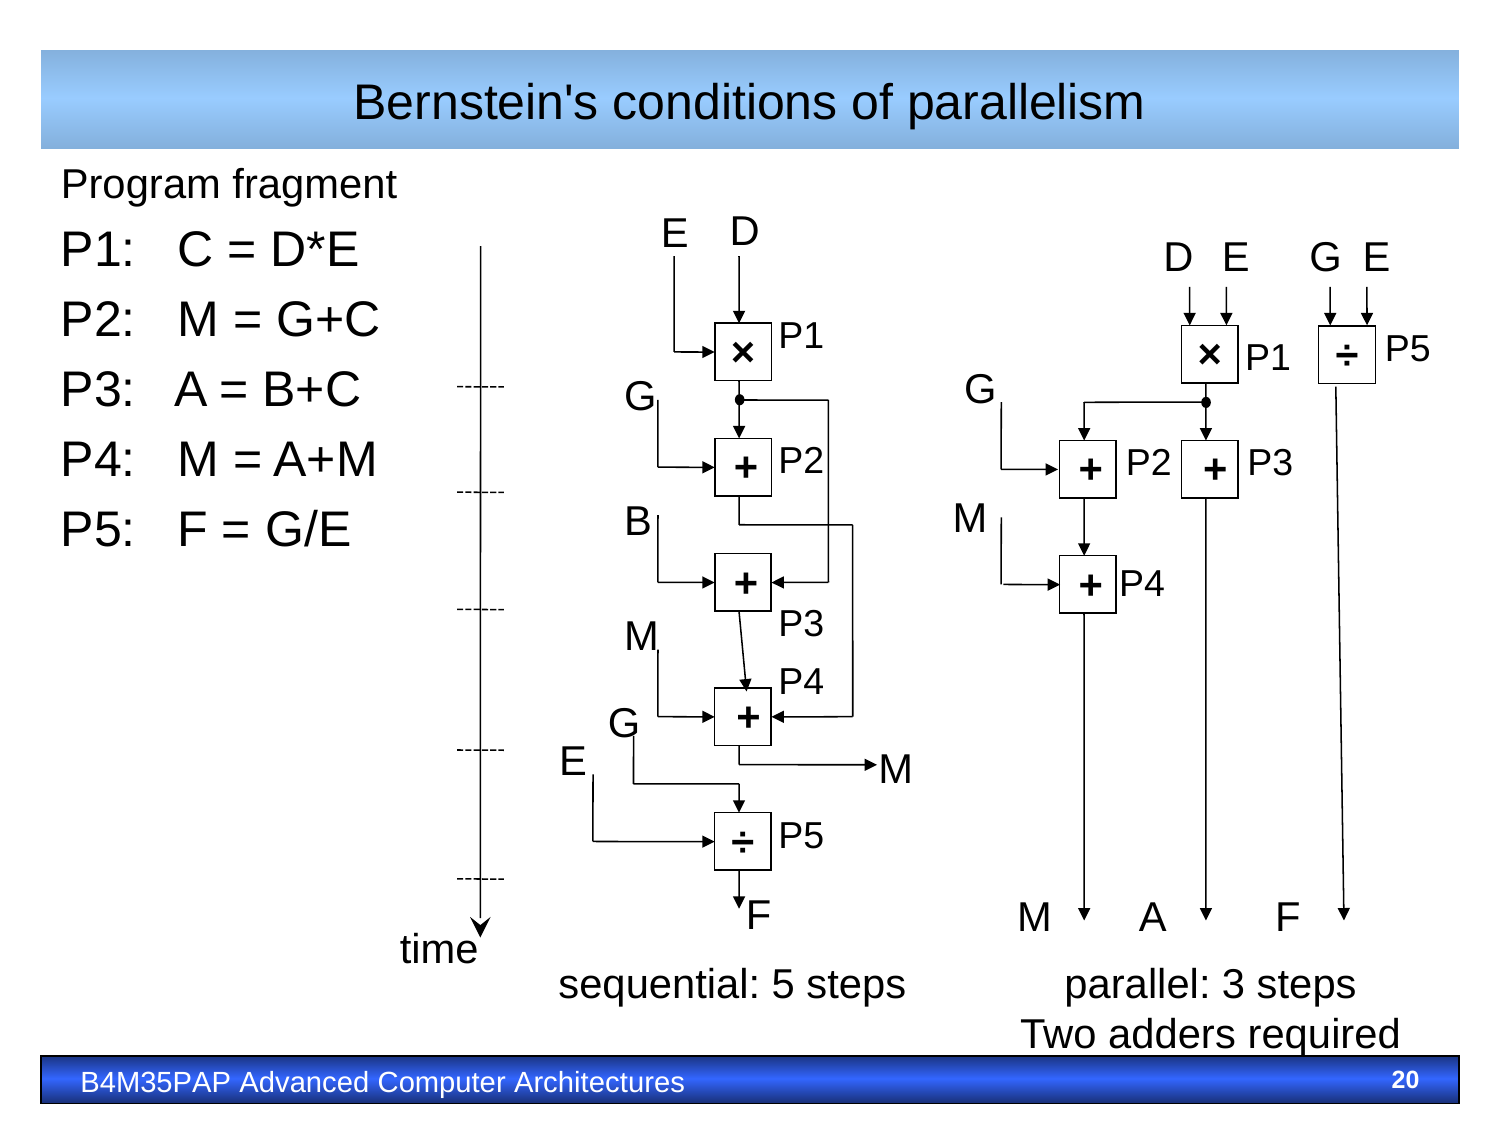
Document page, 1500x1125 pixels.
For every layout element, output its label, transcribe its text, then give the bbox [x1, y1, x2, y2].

text_box ÷ [714, 812, 763, 871]
text_box M [1001, 881, 1100, 949]
text_box G [949, 354, 1047, 441]
text_box A [1123, 881, 1222, 949]
text_box + [714, 438, 763, 496]
text_box P1 [763, 304, 861, 391]
text_box + [1198, 440, 1222, 499]
text_box D [744, 220, 753, 242]
text_box × [714, 323, 763, 381]
title Bernstein's conditions of parallelism [41, 50, 1459, 149]
text_box P3 [1222, 430, 1320, 518]
text_box ÷ [1328, 326, 1359, 384]
text_box parallel: 3 steps Two adders required [974, 949, 1447, 1064]
text_box F [1260, 881, 1358, 949]
text_box G [592, 687, 691, 775]
text_box M [609, 601, 707, 688]
text_box E [544, 726, 642, 813]
text_box B [609, 486, 707, 573]
text_box + [714, 687, 772, 746]
text_box G [1294, 222, 1347, 309]
text_box P5 [1359, 316, 1457, 403]
text_box M [937, 483, 1035, 570]
text_box P4 [763, 649, 861, 736]
text_box F [730, 879, 829, 938]
text_box Program fragment P1: C = D*E P2: M = G+C P3: A = B+C P4: M = A+M P5: F = G/E [45, 149, 504, 586]
text_box P5 [763, 803, 861, 890]
text_box D [1148, 222, 1206, 309]
text_box P2 [1100, 430, 1198, 518]
text_box + [1059, 440, 1100, 499]
text_box P4 [1104, 551, 1202, 638]
text_box sequential: 5 steps [527, 949, 938, 1015]
text_box × [1181, 325, 1230, 383]
text_box [735, 394, 744, 405]
text_box D [714, 196, 813, 283]
text_box E [645, 197, 744, 285]
text_box E [1206, 222, 1294, 309]
text_box P2 [763, 428, 861, 516]
text_box M [863, 733, 926, 821]
text_box P3 [763, 591, 861, 649]
text_box + [1059, 555, 1104, 614]
text_box P1 [1230, 325, 1328, 412]
text_box time [339, 914, 539, 979]
text_box E [1347, 222, 1445, 309]
text_box [1202, 397, 1211, 408]
text_box + [714, 553, 772, 612]
text_box G [609, 361, 707, 448]
